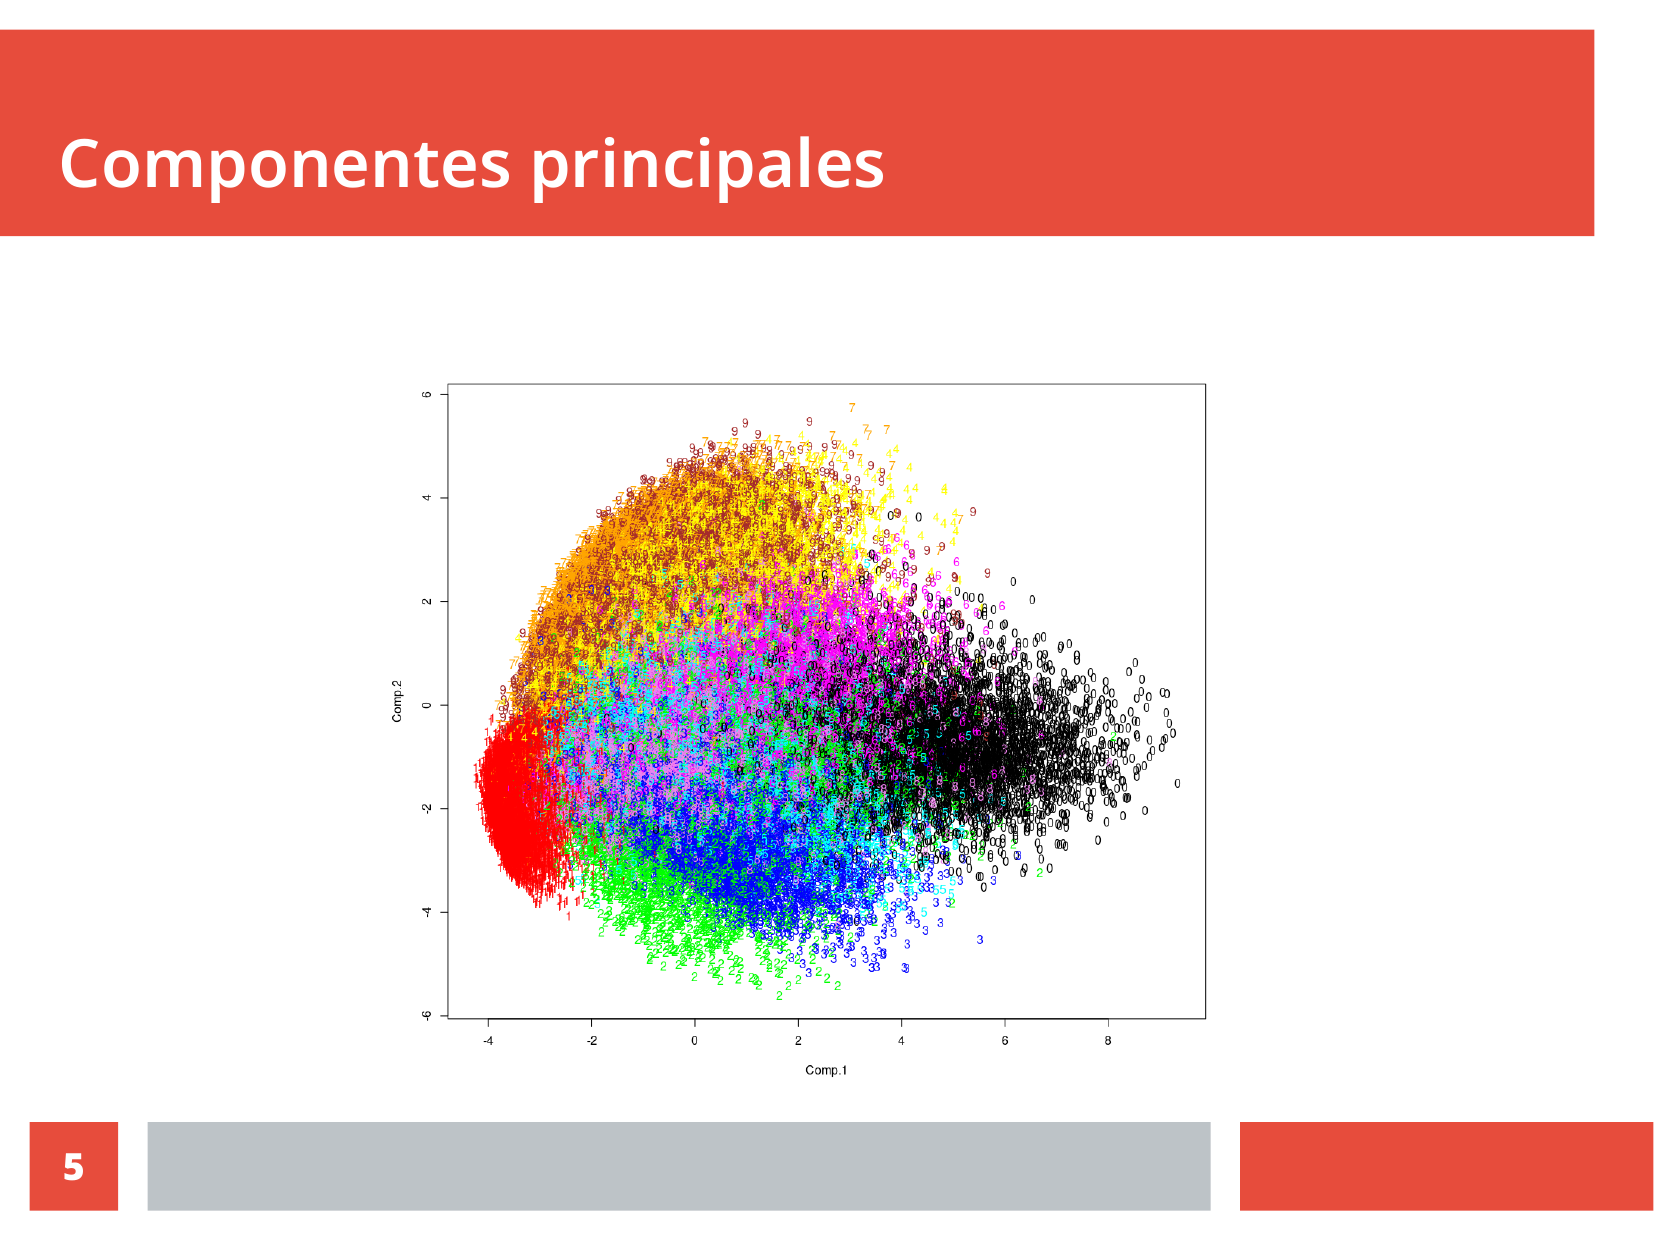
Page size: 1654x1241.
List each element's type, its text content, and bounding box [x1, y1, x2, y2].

picture [388, 324, 1236, 1093]
title Componentes principales [59, 59, 1595, 207]
